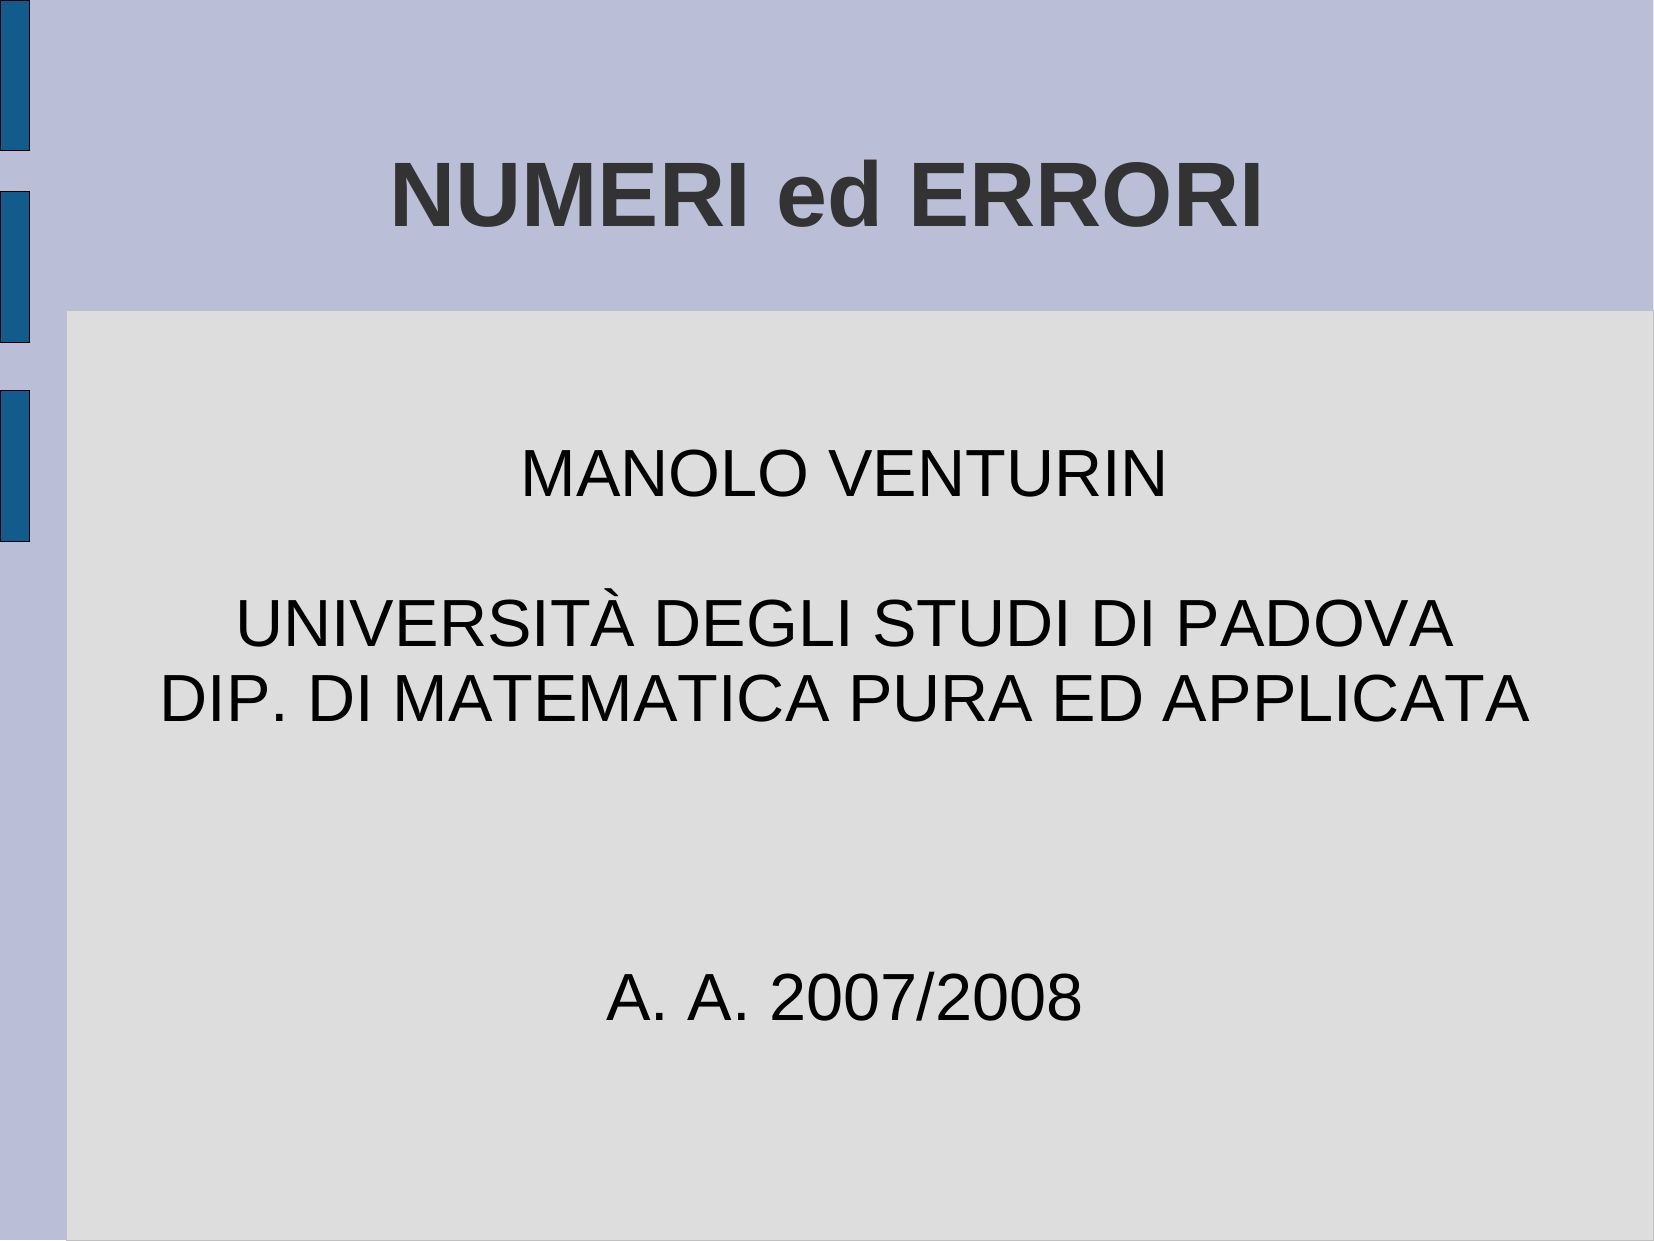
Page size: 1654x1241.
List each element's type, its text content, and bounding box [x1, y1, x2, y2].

subtitle MANOLO VENTURIN UNIVERSITÀ DEGLI STUDI DI PADOVA DIP. DI MATEMATICA PURA ED APPLICATA A. A. 2007/2008 [121, 352, 1534, 1119]
title NUMERI ed ERRORI [121, 98, 1534, 291]
